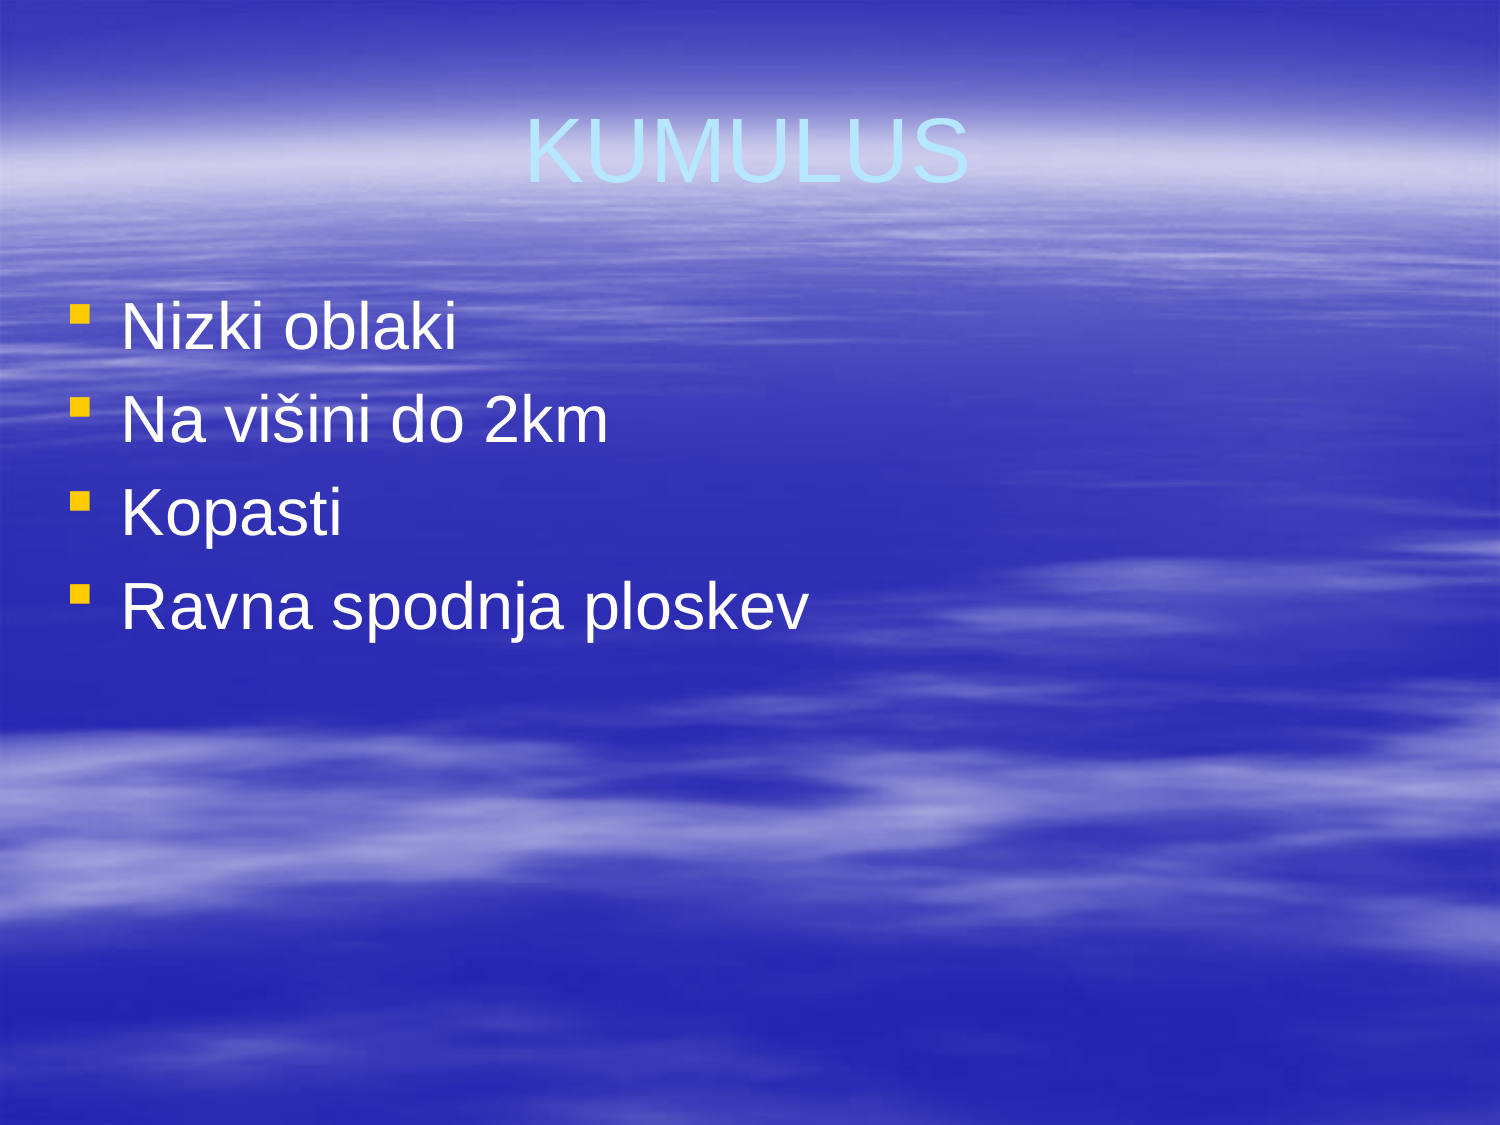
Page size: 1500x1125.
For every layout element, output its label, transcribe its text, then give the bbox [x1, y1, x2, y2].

list Nizki oblaki Na višini do 2km Kopasti Ravna spodnja ploskev [49, 275, 1451, 1001]
title KUMULUS [49, 37, 1446, 255]
picture [0, 0, 1500, 1125]
